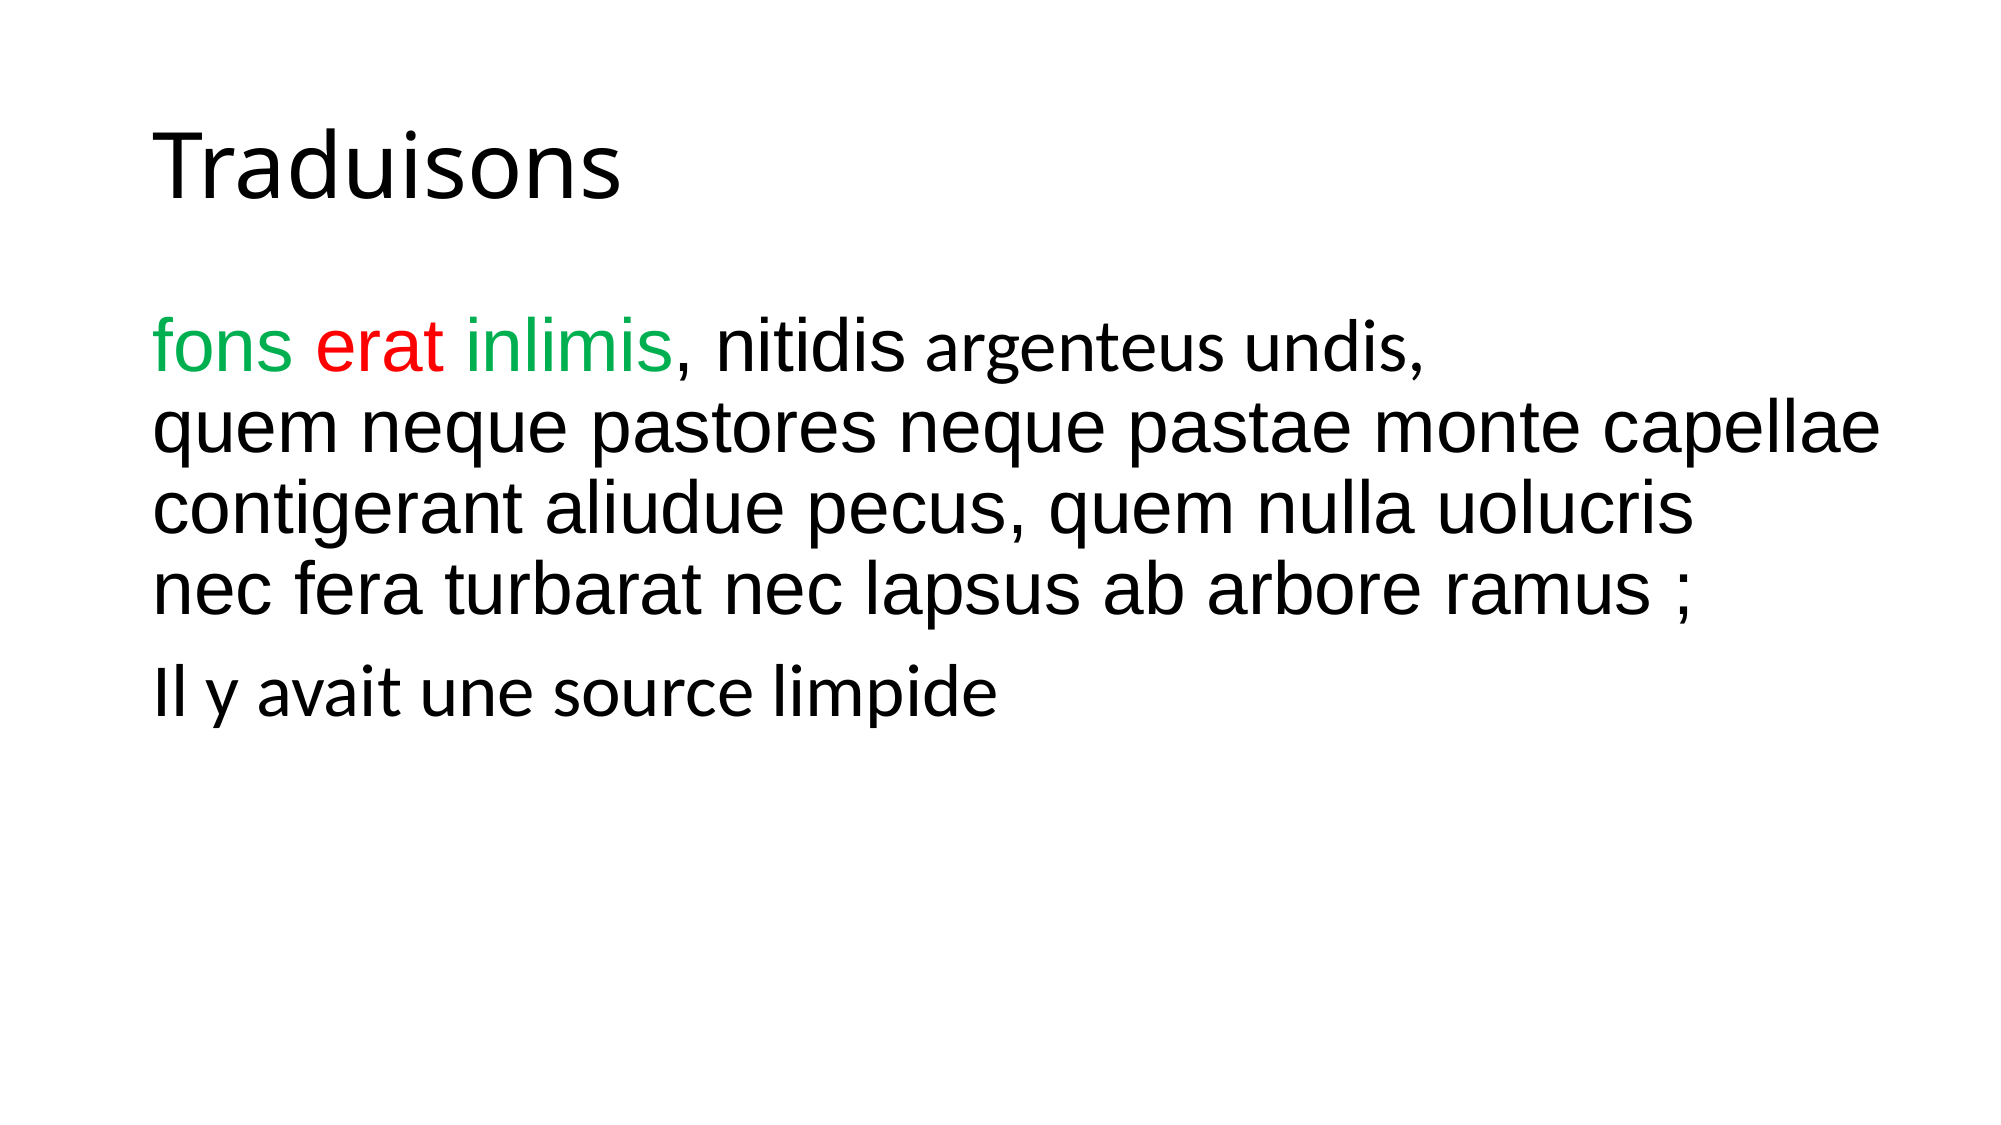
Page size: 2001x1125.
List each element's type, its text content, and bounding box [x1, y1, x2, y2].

list fons erat inlimis, nitidis argenteus undis, quem neque pastores neque pastae monte capellae contigerant aliudue pecus, quem nulla uolucris nec fera turbarat nec lapsus ab arbore ramus ; Il y avait une source limpide [137, 299, 1956, 1014]
title Traduisons [137, 59, 1863, 278]
